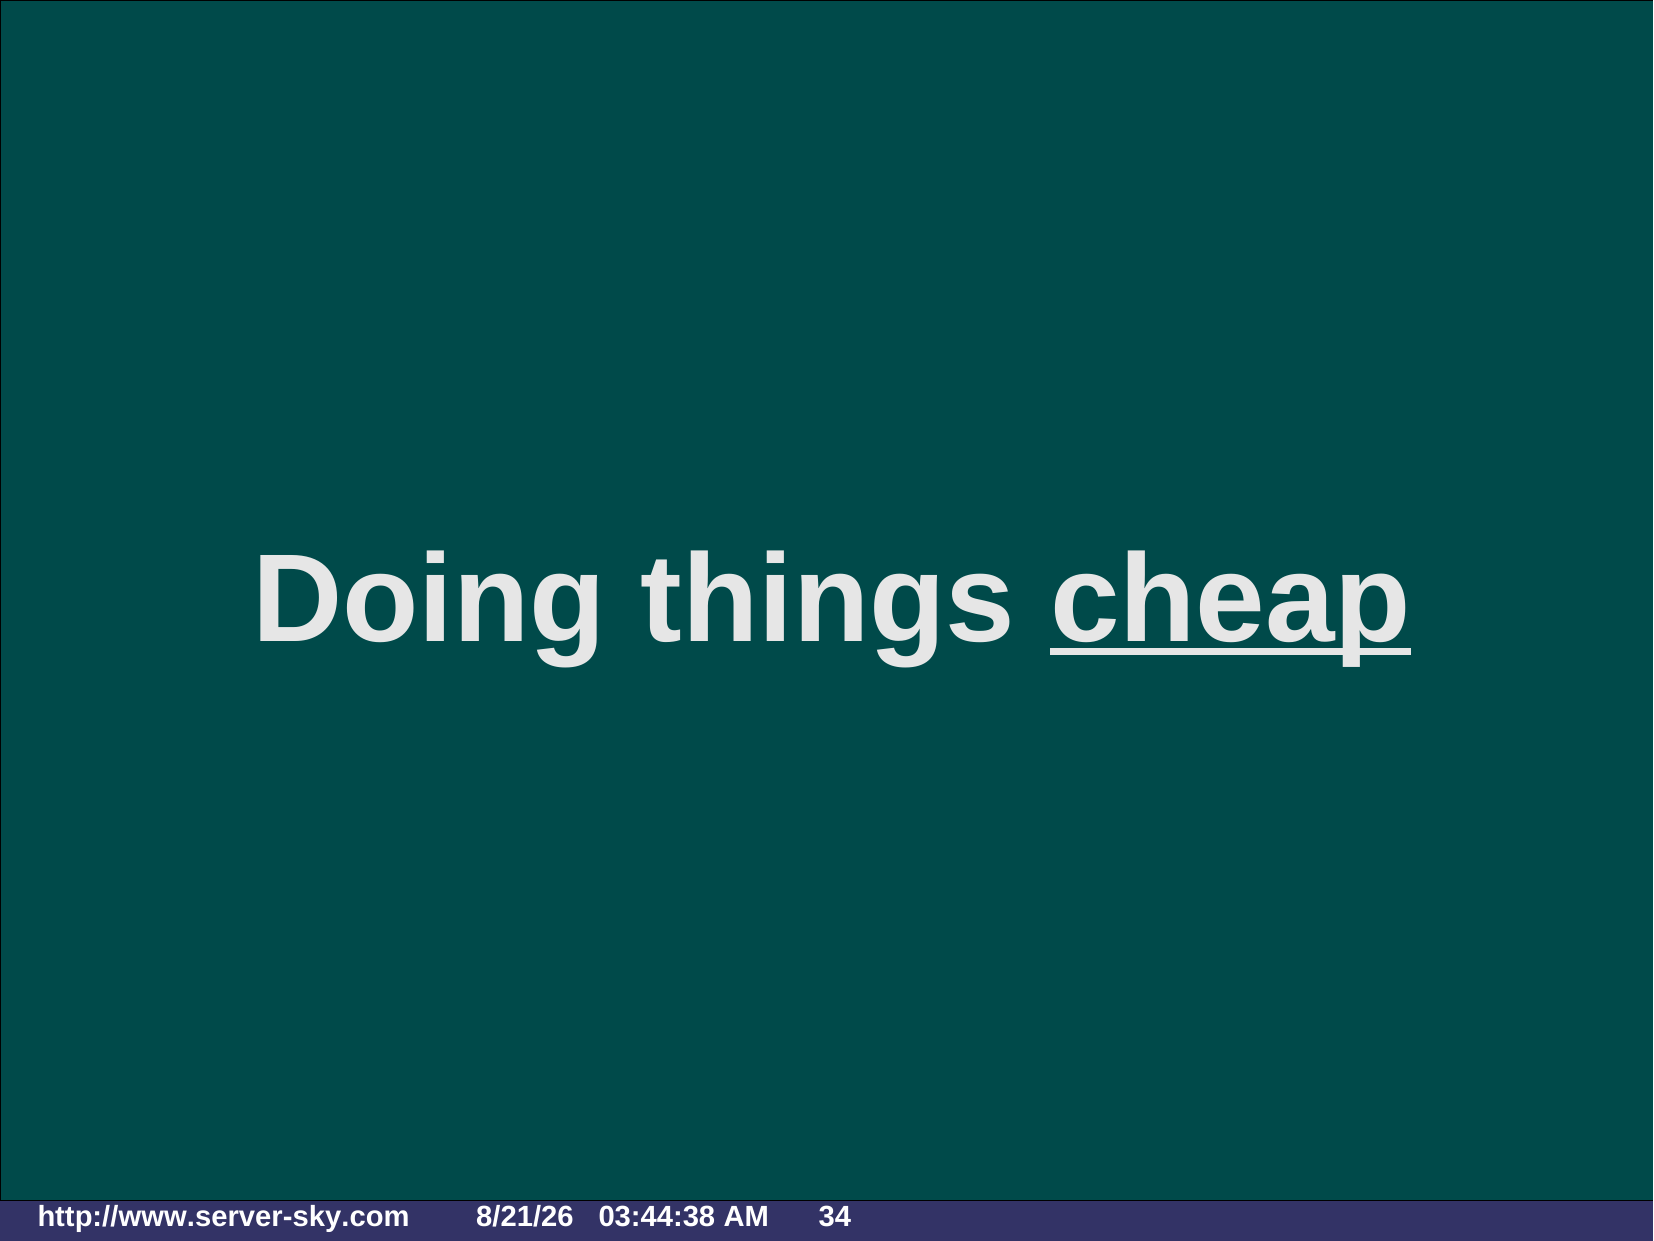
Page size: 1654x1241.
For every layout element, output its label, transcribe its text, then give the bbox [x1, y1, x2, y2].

title Doing things cheap [125, 503, 1538, 693]
text_box [0, 0, 1653, 1201]
